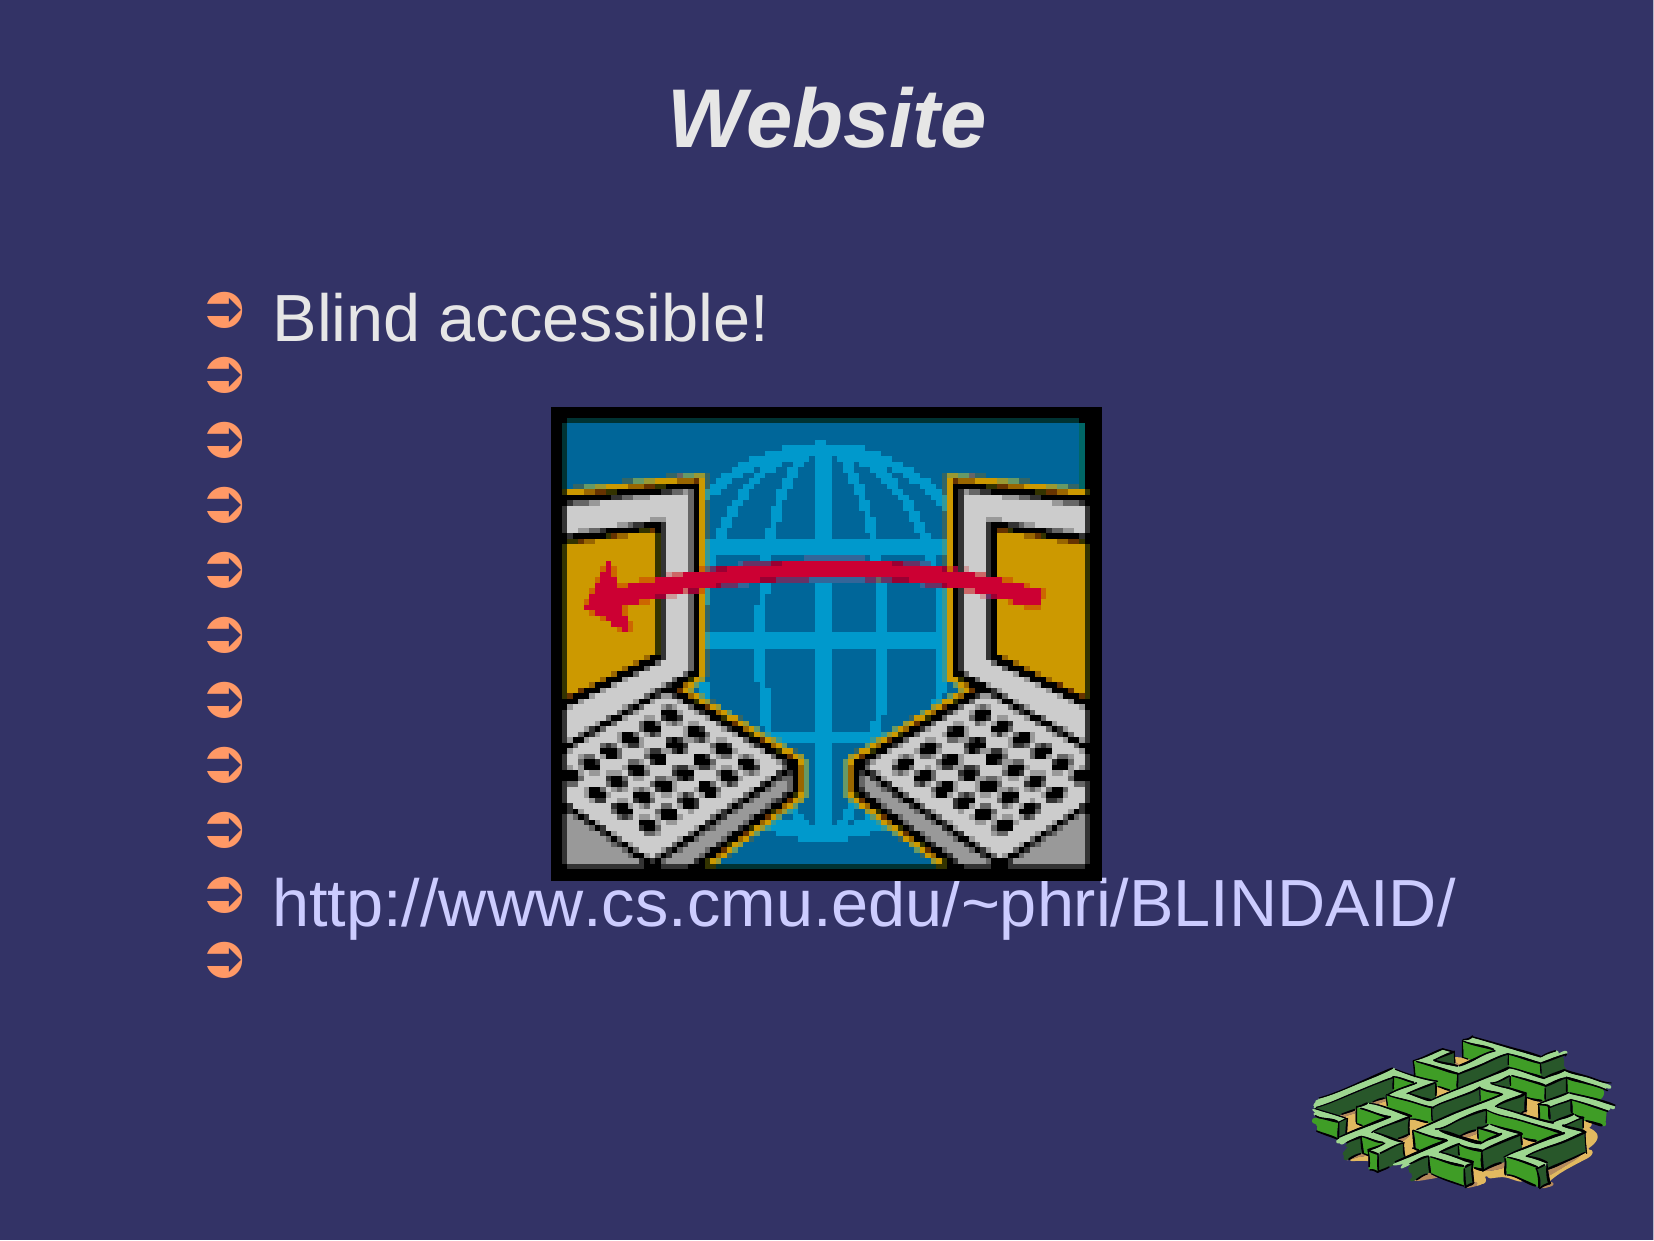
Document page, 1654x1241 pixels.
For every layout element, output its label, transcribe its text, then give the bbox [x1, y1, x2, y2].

list Blind accessible! http://www.cs.cmu.edu/~phri/BLINDAID/ [178, 289, 1569, 1071]
title Website [121, 19, 1534, 227]
picture [551, 407, 1102, 881]
